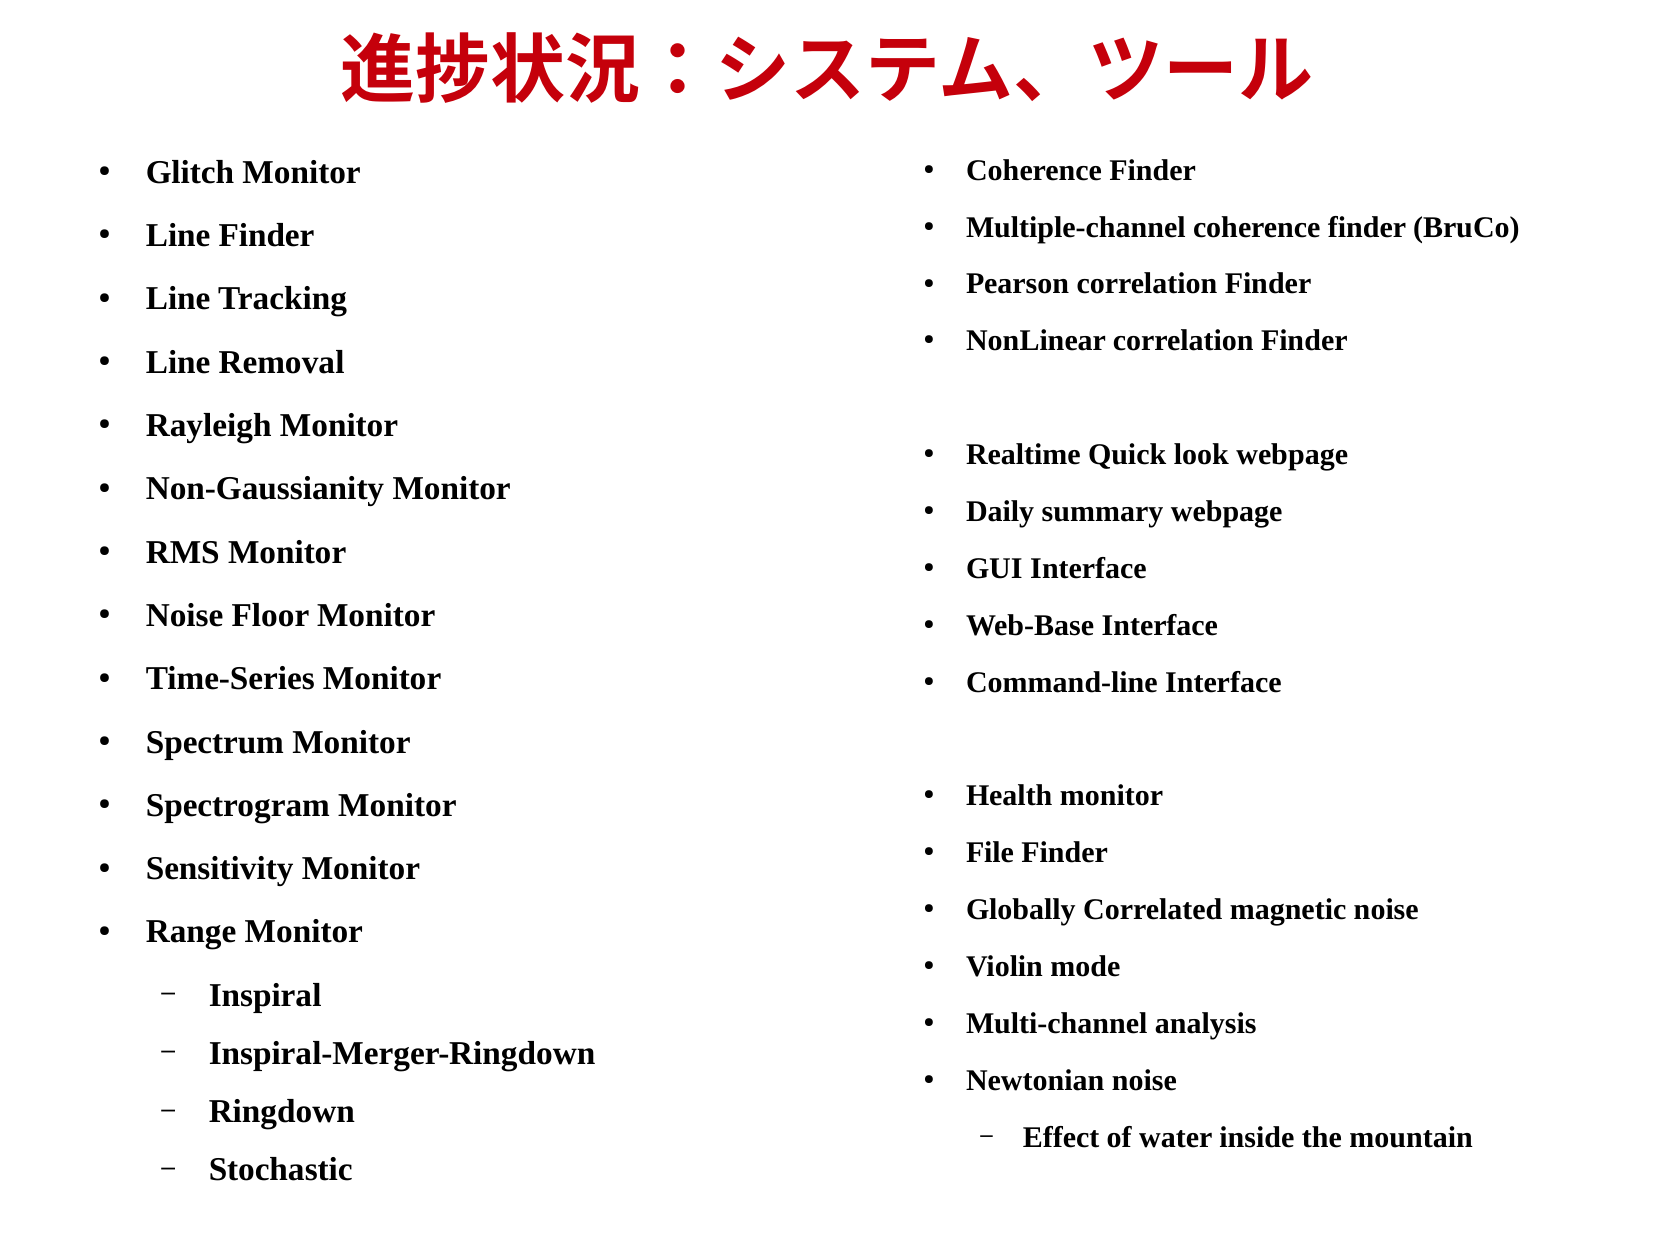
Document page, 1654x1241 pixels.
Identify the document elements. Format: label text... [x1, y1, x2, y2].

list Glitch Monitor Line Finder Line Tracking Line Removal Rayleigh Monitor Non-Gaussianity Monitor RMS Monitor Noise Floor Monitor Time-Series Monitor Spectrum Monitor Spectrogram Monitor Sensitivity Monitor Range Monitor Inspiral Inspiral-Merger-Ringdown Ringdown Stochastic [82, 153, 697, 1193]
title 進捗状況：システム、ツール [82, 11, 1571, 116]
list Coherence Finder Multiple-channel coherence finder (BruCo) Pearson correlation Finder NonLinear correlation Finder Realtime Quick look webpage Daily summary webpage GUI Interface Web-Base Interface Command-line Interface Health monitor File Finder Globally Correlated magnetic noise Violin mode Multi-channel analysis Newtonian noise Effect of water inside the mountain [909, 153, 1524, 1193]
